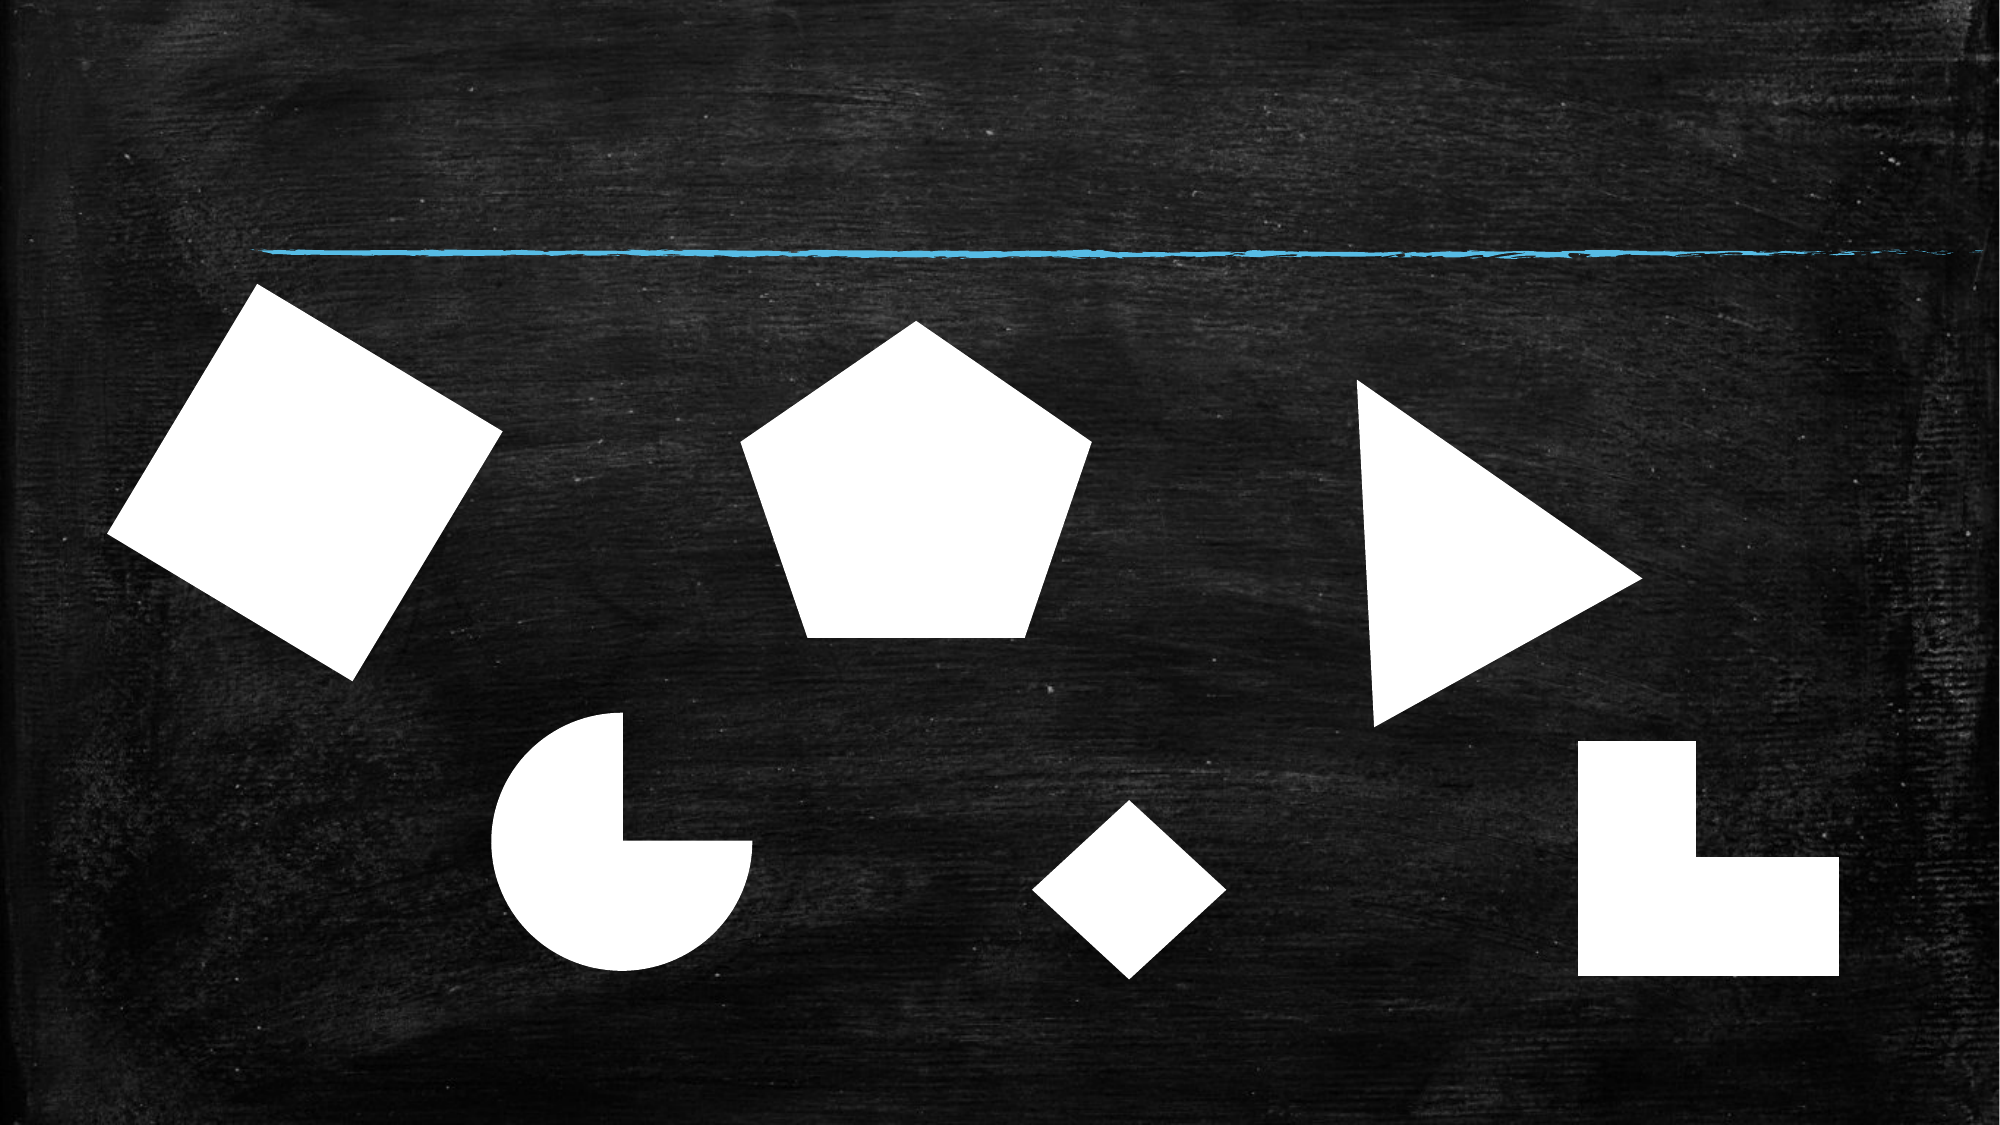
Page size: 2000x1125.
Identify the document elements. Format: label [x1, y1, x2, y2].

text_box [741, 322, 1091, 637]
text_box [492, 713, 752, 970]
text_box [1357, 381, 1641, 726]
text_box [108, 285, 502, 680]
text_box [1578, 742, 1838, 975]
text_box [1033, 801, 1225, 979]
